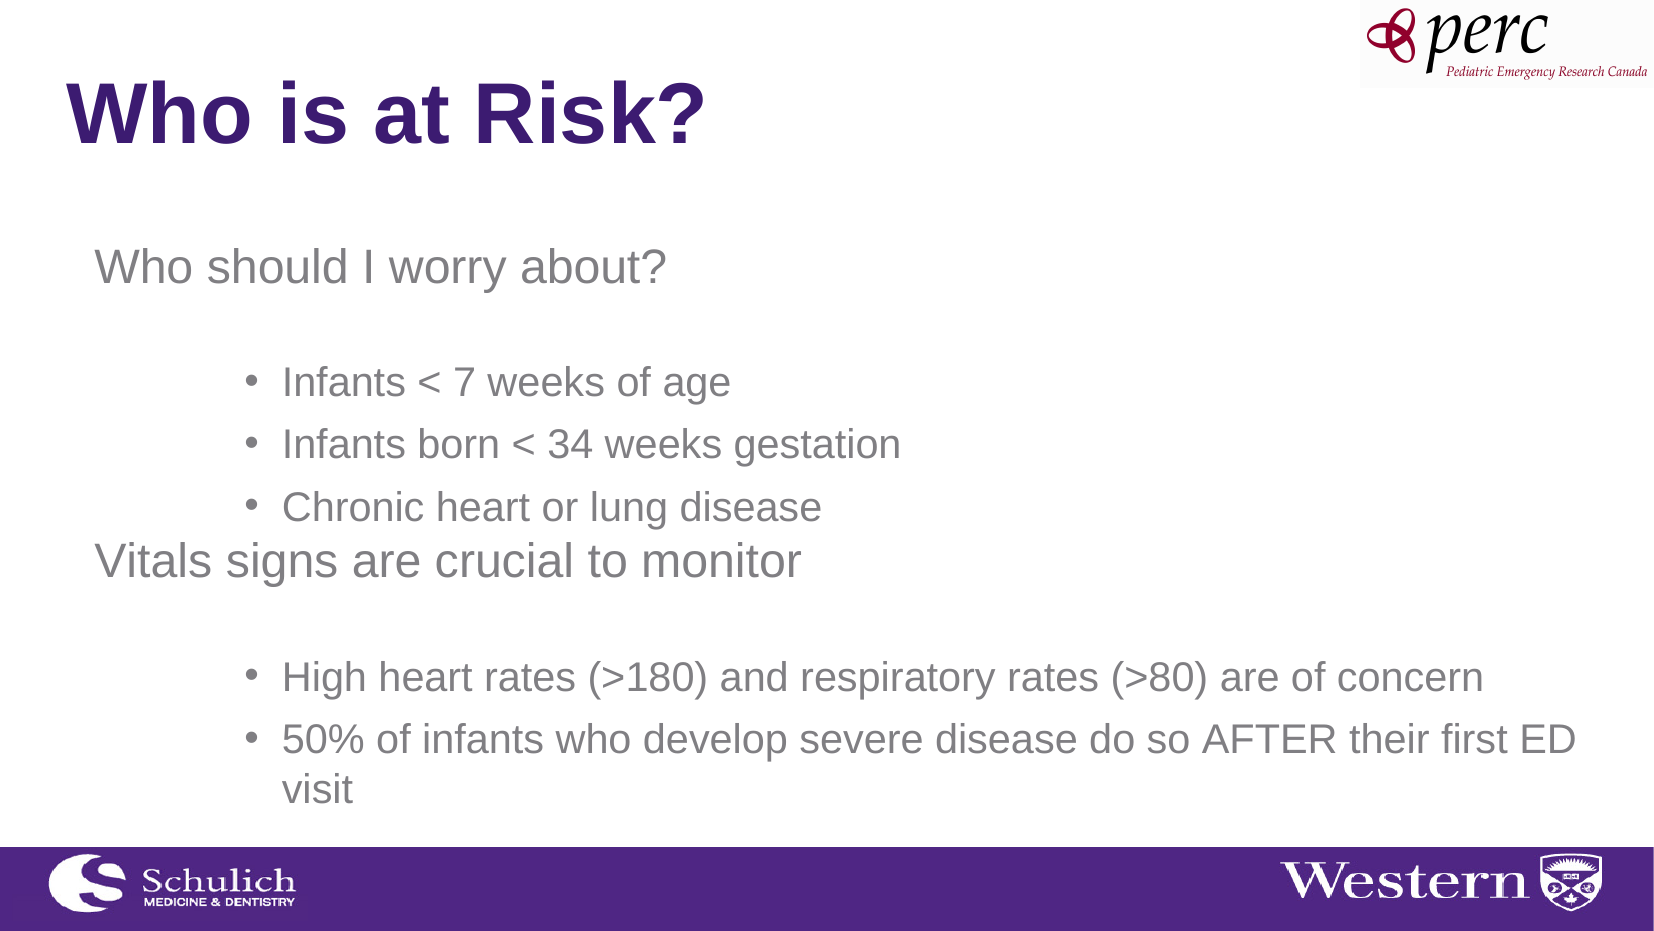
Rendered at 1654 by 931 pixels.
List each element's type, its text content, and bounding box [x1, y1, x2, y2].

title Who is at Risk? [27, 30, 1654, 187]
picture [0, 0, 1654, 931]
list Who should I worry about? Infants < 7 weeks of age Infants born < 34 weeks gestation Chronic heart or lung disease Vitals signs are crucial to monitor High heart rates (>180) and respiratory rates (>80) are of concern 50% of infants who develop severe disease do so AFTER their first ED visit [79, 227, 1602, 931]
